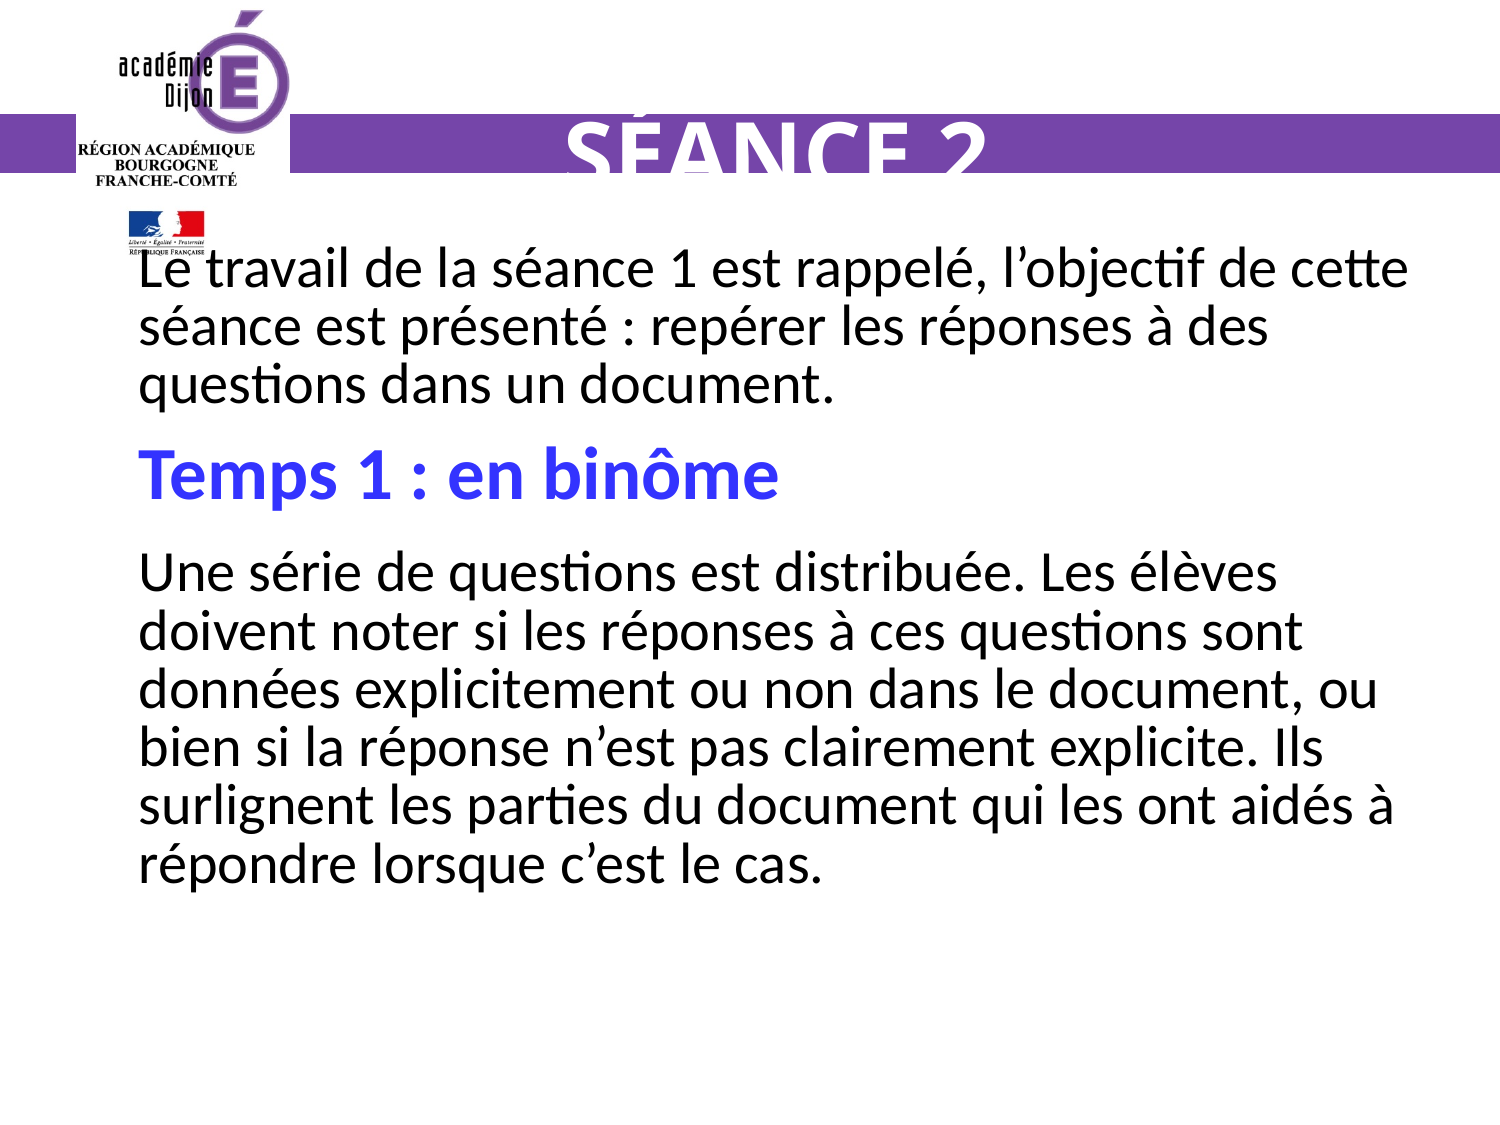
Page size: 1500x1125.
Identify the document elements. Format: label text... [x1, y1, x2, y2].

text_box SÉANCE 2 [549, 82, 1376, 210]
text_box Le travail de la séance 1 est rappelé, l’objectif de cette séance est présenté : repérer les réponses à des questions dans un document. Temps 1 : en binôme Une série de questions est distribuée. Les élèves doivent noter si les réponses à ces questions sont données explicitement ou non dans le document, ou bien si la réponse n’est pas clairement explicite. Ils surlignent les parties du document qui les ont aidés à répondre lorsque c’est le cas. [124, 236, 1459, 1087]
picture [76, 8, 290, 256]
